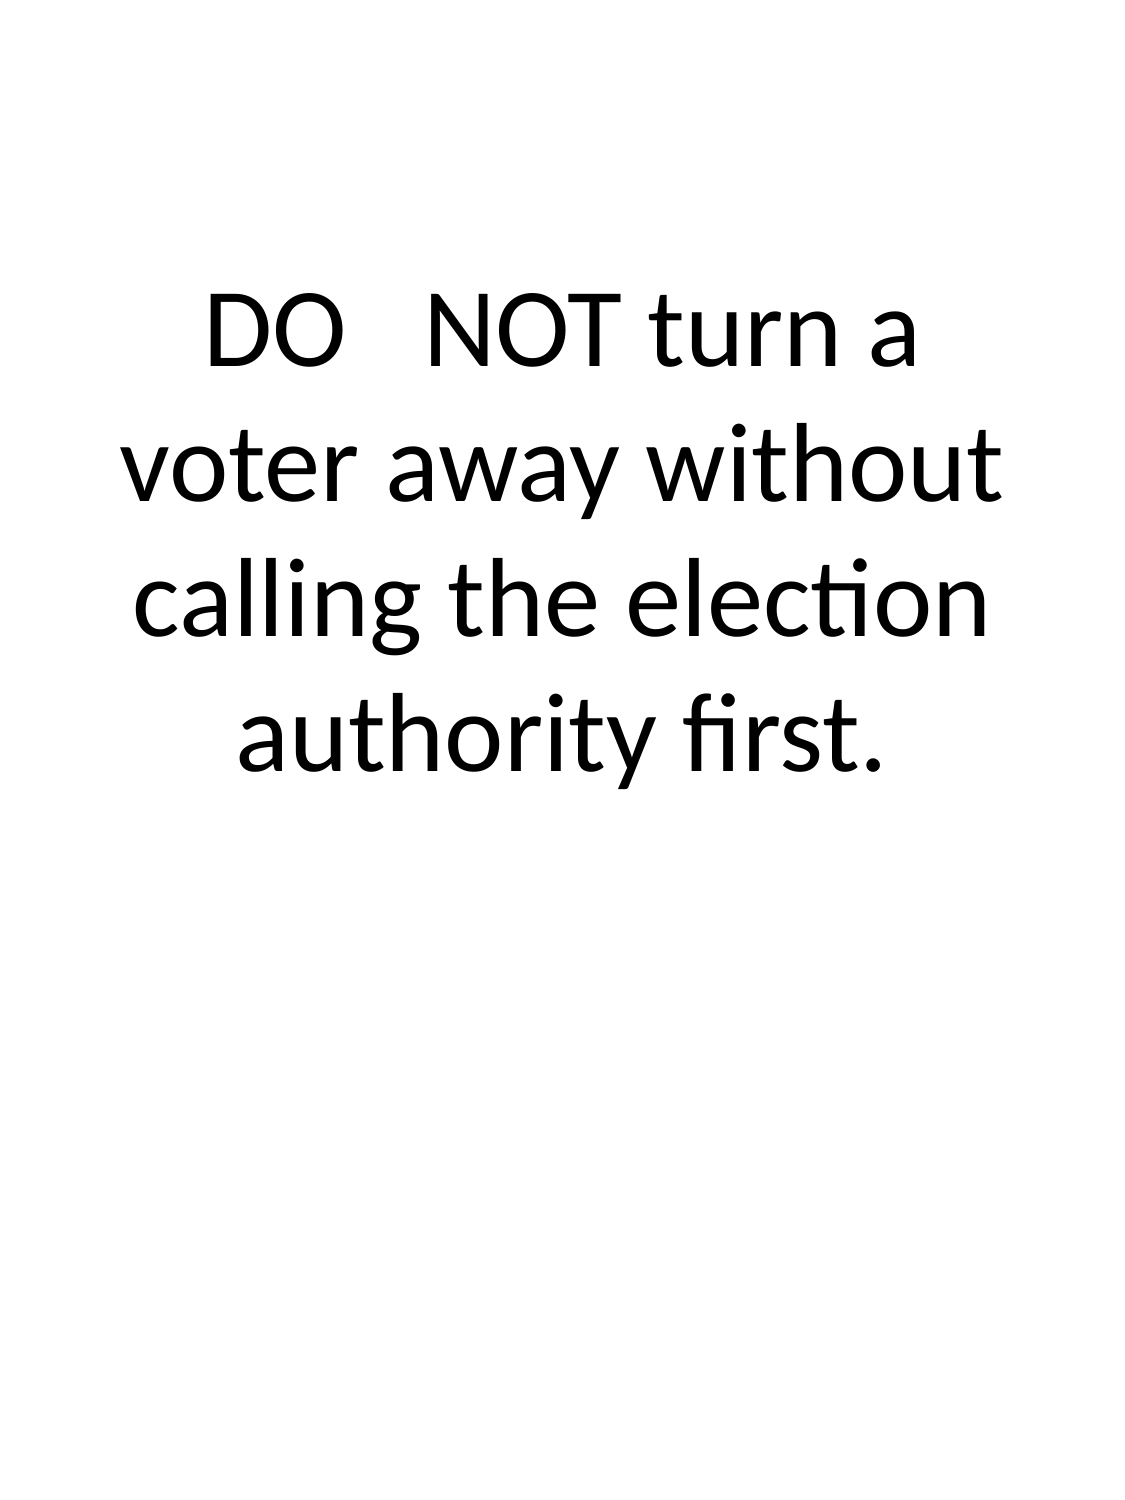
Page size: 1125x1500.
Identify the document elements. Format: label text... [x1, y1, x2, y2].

text_box DO NOT turn a voter away without calling the election authority first. [84, 83, 1041, 1334]
